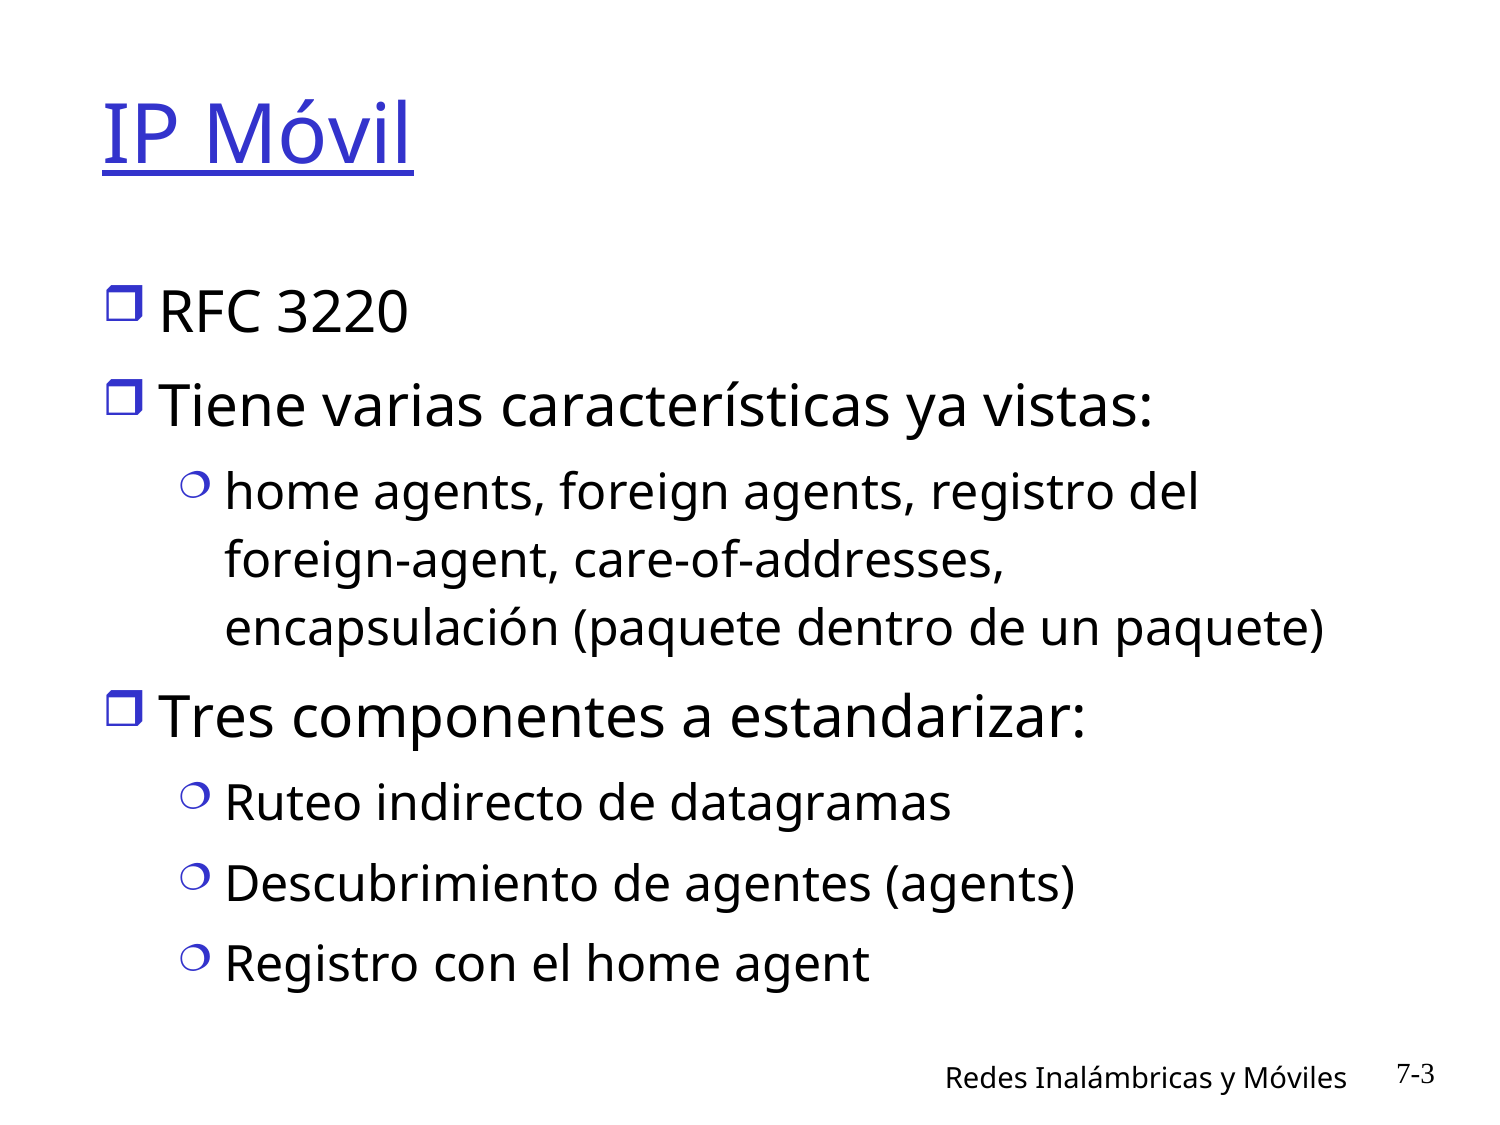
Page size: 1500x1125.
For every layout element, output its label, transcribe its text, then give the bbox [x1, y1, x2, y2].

title IP Móvil [87, 37, 1363, 225]
list RFC 3220 Tiene varias características ya vistas: home agents, foreign agents, registro del foreign-agent, care-of-addresses, encapsulación (paquete dentro de un paquete) Tres componentes a estandarizar: Ruteo indirecto de datagramas Descubrimiento de agentes (agents) Registro con el home agent [87, 262, 1363, 1042]
